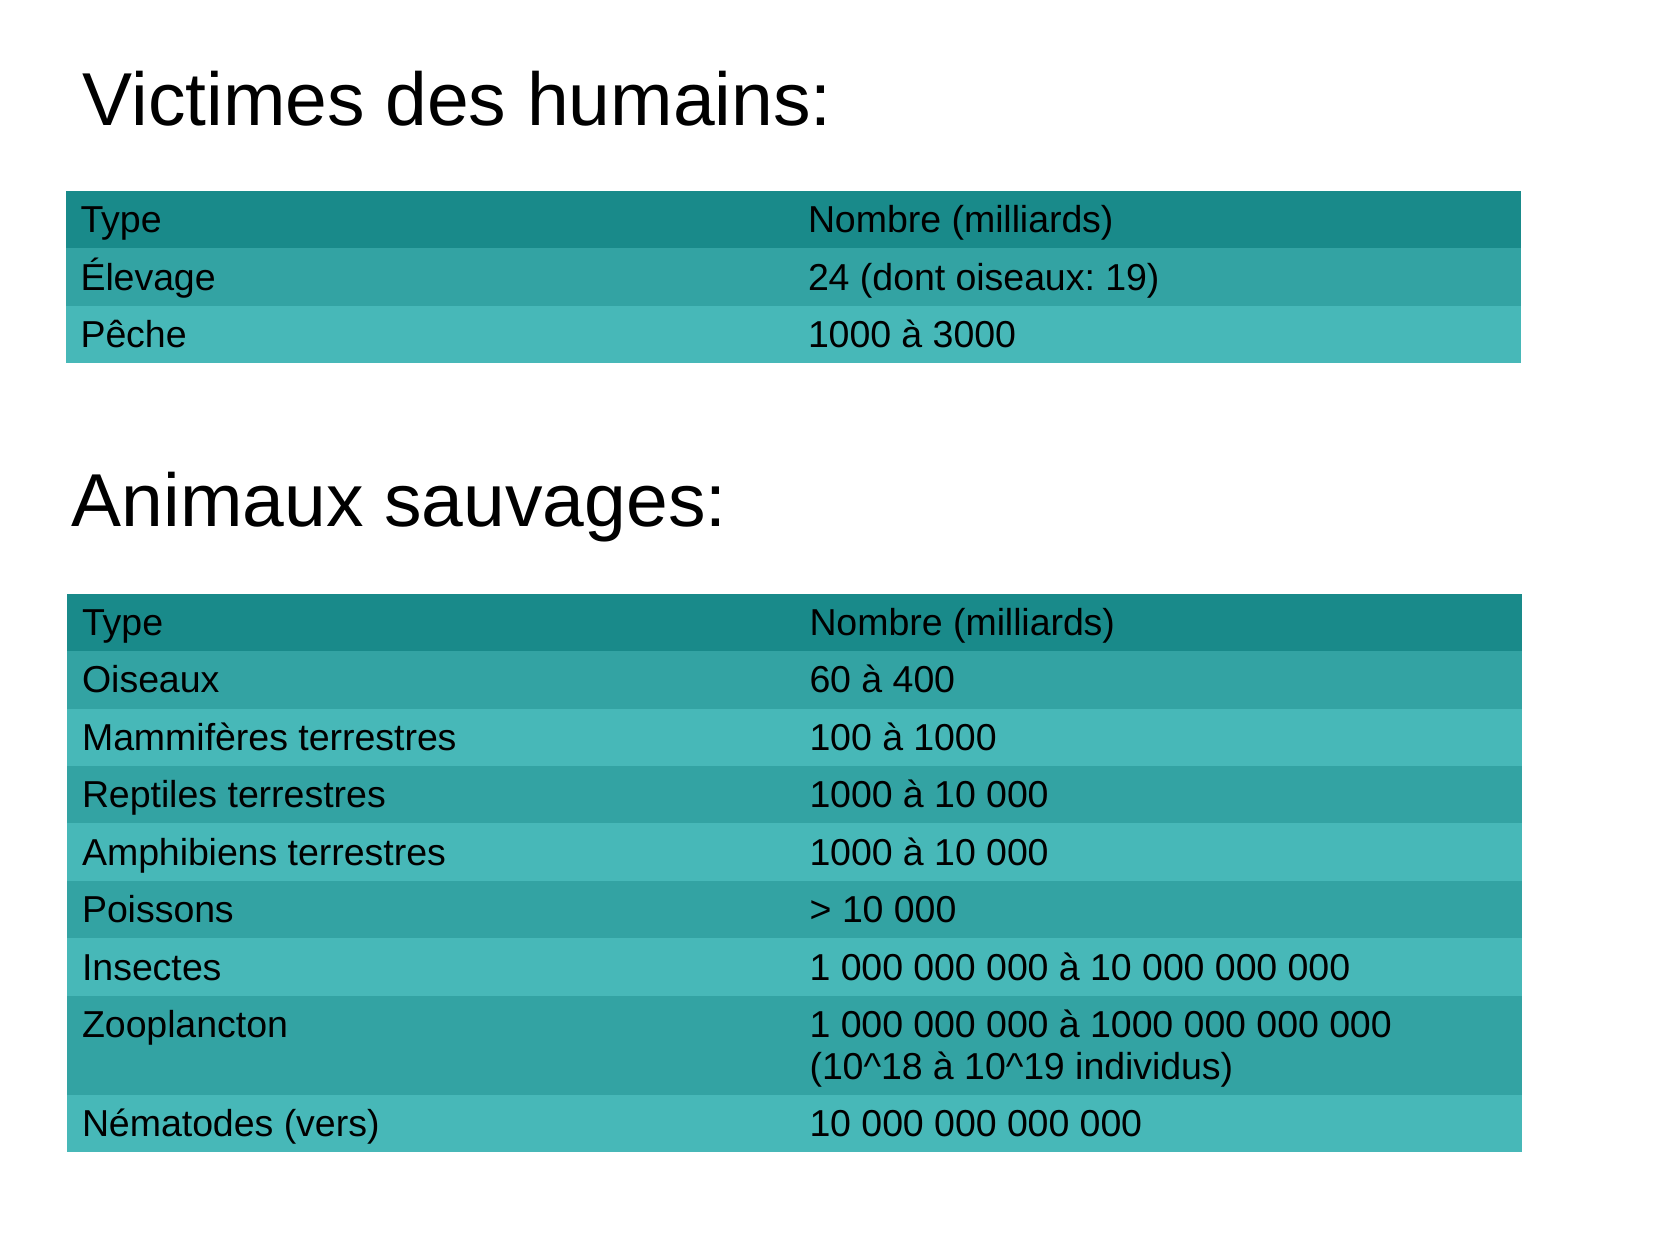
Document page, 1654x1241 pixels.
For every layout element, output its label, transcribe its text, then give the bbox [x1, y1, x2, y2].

table_cell Amphibiens terrestres [67, 823, 795, 881]
table_cell Poissons [67, 881, 795, 938]
table_cell 100 à 1000 [795, 709, 1522, 766]
title Victimes des humains: [82, 49, 1571, 151]
table_cell 1000 à 10 000 [795, 766, 1522, 823]
table_cell 1 000 000 000 à 1000 000 000 000 (10^18 à 10^19 individus) [795, 996, 1522, 1095]
table_cell Oiseaux [67, 651, 795, 709]
table_cell Mammifères terrestres [67, 709, 795, 766]
table_cell > 10 000 [795, 881, 1522, 938]
table_cell 1000 à 10 000 [795, 823, 1522, 881]
table_cell Pêche [66, 306, 793, 363]
table_cell 1 000 000 000 à 10 000 000 000 [795, 938, 1522, 996]
table_cell Zooplancton [67, 996, 795, 1095]
table_cell Élevage [66, 248, 793, 306]
table_header Type [67, 594, 795, 651]
table_cell 60 à 400 [795, 651, 1522, 709]
table_header Type [66, 191, 793, 248]
title Animaux sauvages: [71, 450, 1561, 551]
table_cell 10 000 000 000 000 [795, 1095, 1522, 1152]
table_cell 24 (dont oiseaux: 19) [793, 248, 1521, 306]
table_header Nombre (milliards) [795, 594, 1522, 651]
table_header Nombre (milliards) [793, 191, 1521, 248]
table_cell Reptiles terrestres [67, 766, 795, 823]
table_cell Insectes [67, 938, 795, 996]
table_cell 1000 à 3000 [793, 306, 1521, 363]
table_cell Nématodes (vers) [67, 1095, 795, 1152]
